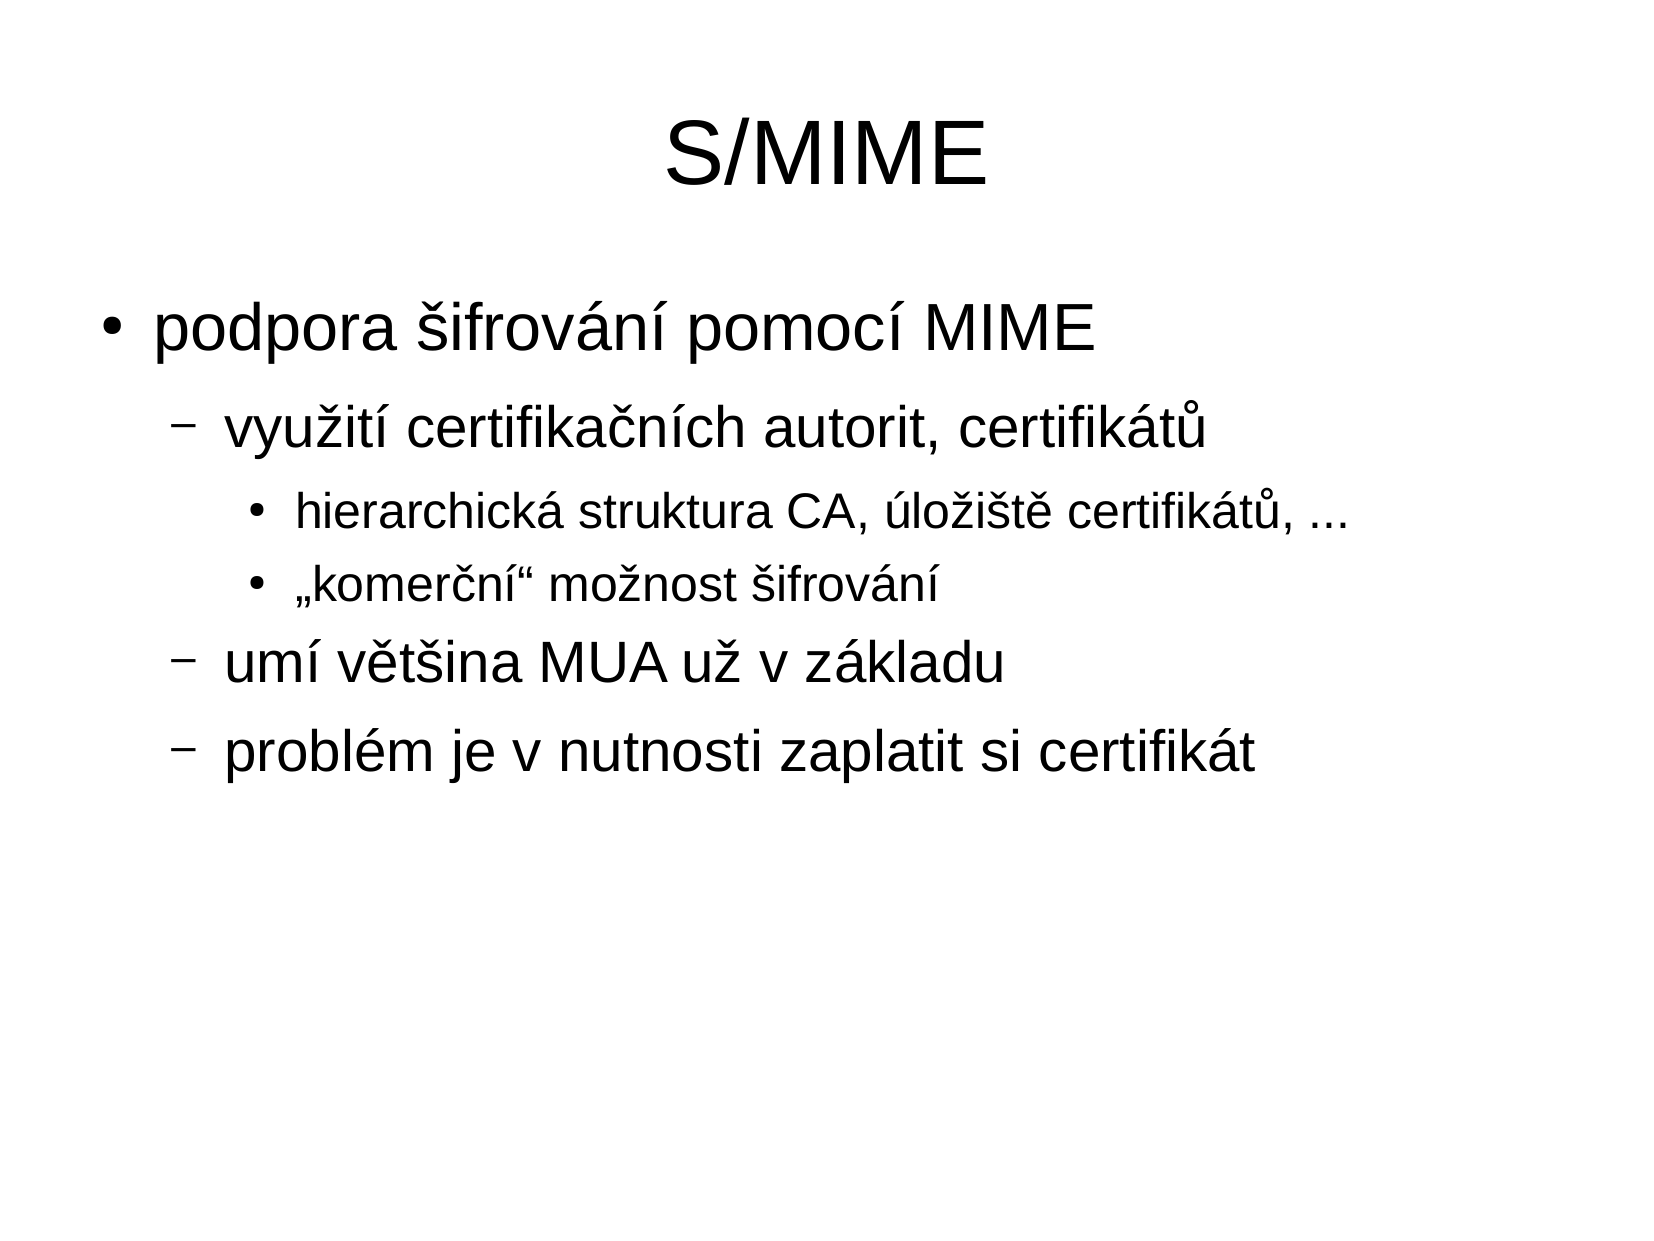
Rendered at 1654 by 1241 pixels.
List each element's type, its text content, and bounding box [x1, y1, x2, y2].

list podpora šifrování pomocí MIME využití certifikačních autorit, certifikátů hierarchická struktura CA, úložiště certifikátů, ... „komerční“ možnost šifrování umí většina MUA už v základu problém je v nutnosti zaplatit si certifikát [82, 290, 1571, 1109]
title S/MIME [82, 49, 1571, 257]
